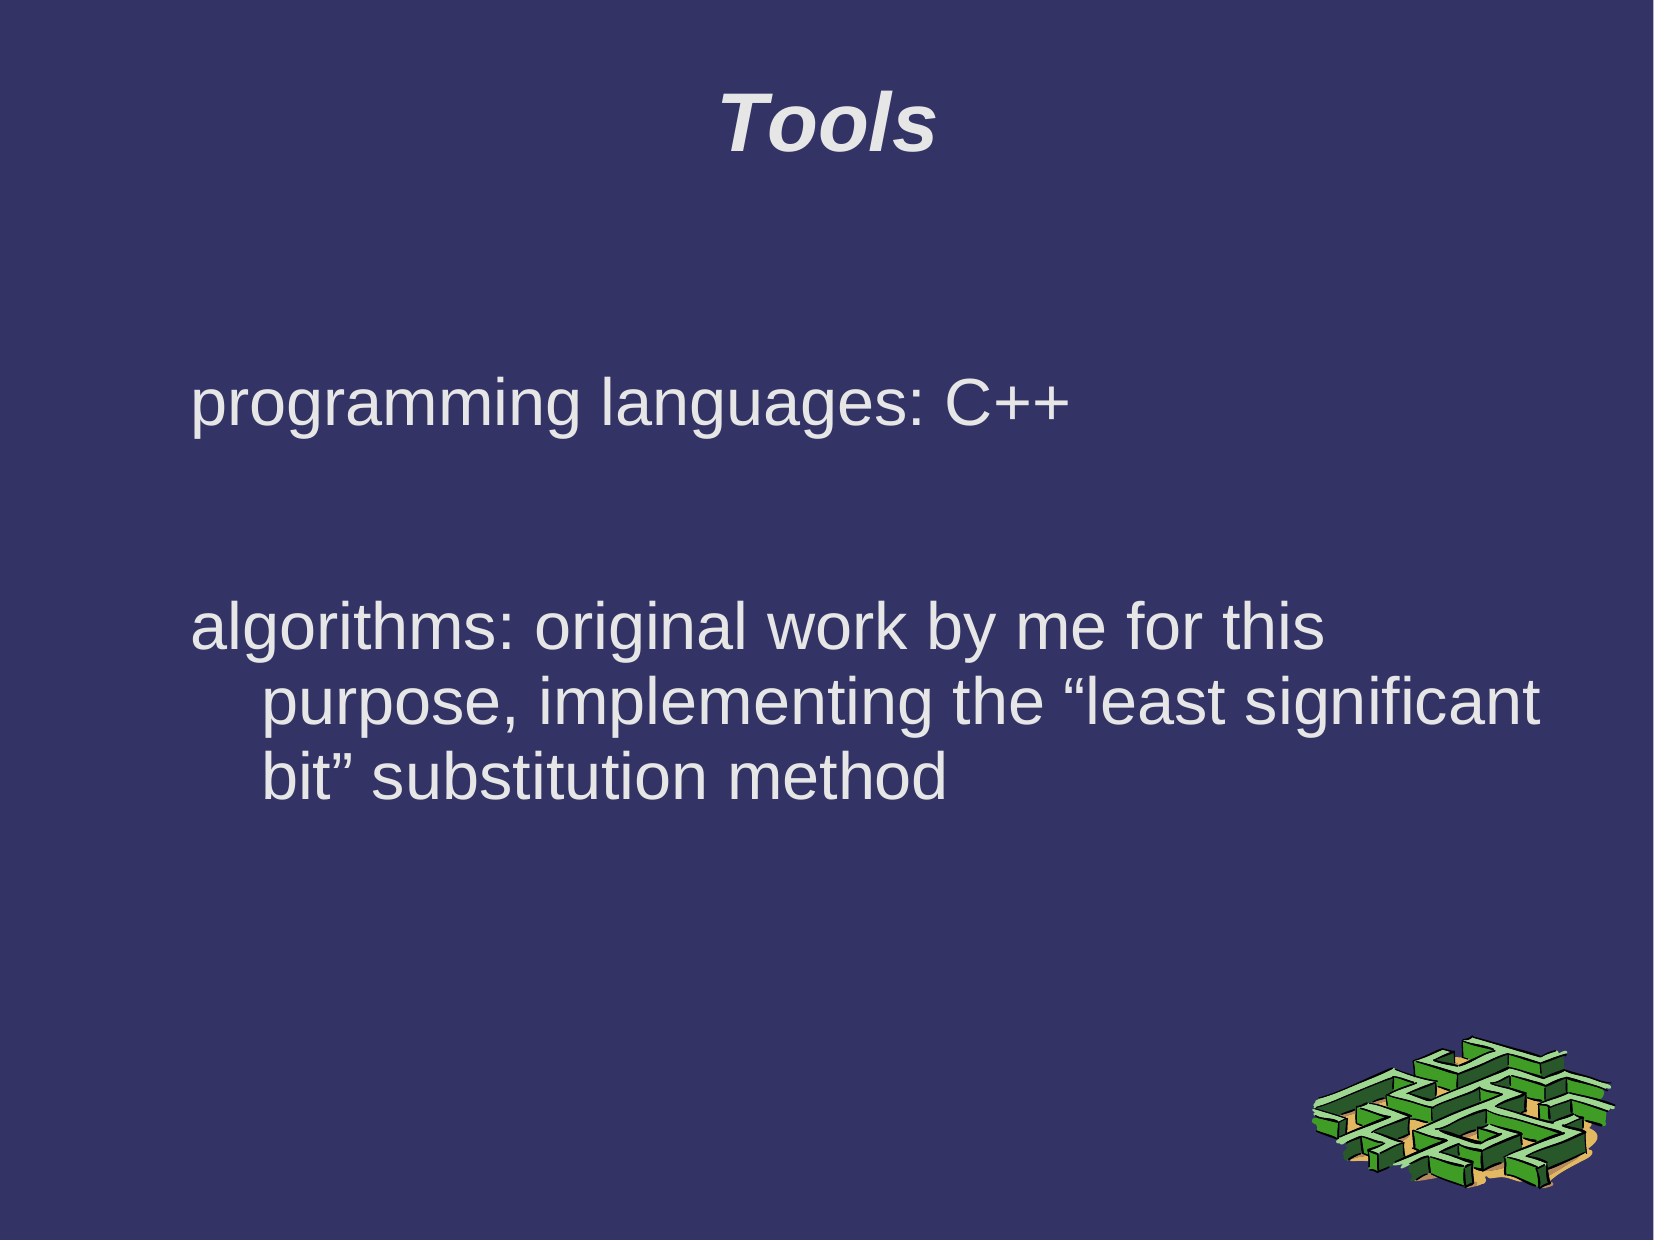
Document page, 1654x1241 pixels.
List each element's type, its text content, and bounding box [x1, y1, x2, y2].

list programming languages: C++ algorithms: original work by me for this purpose, implementing the “least significant bit” substitution method [178, 364, 1570, 1147]
title Tools [121, 19, 1534, 227]
